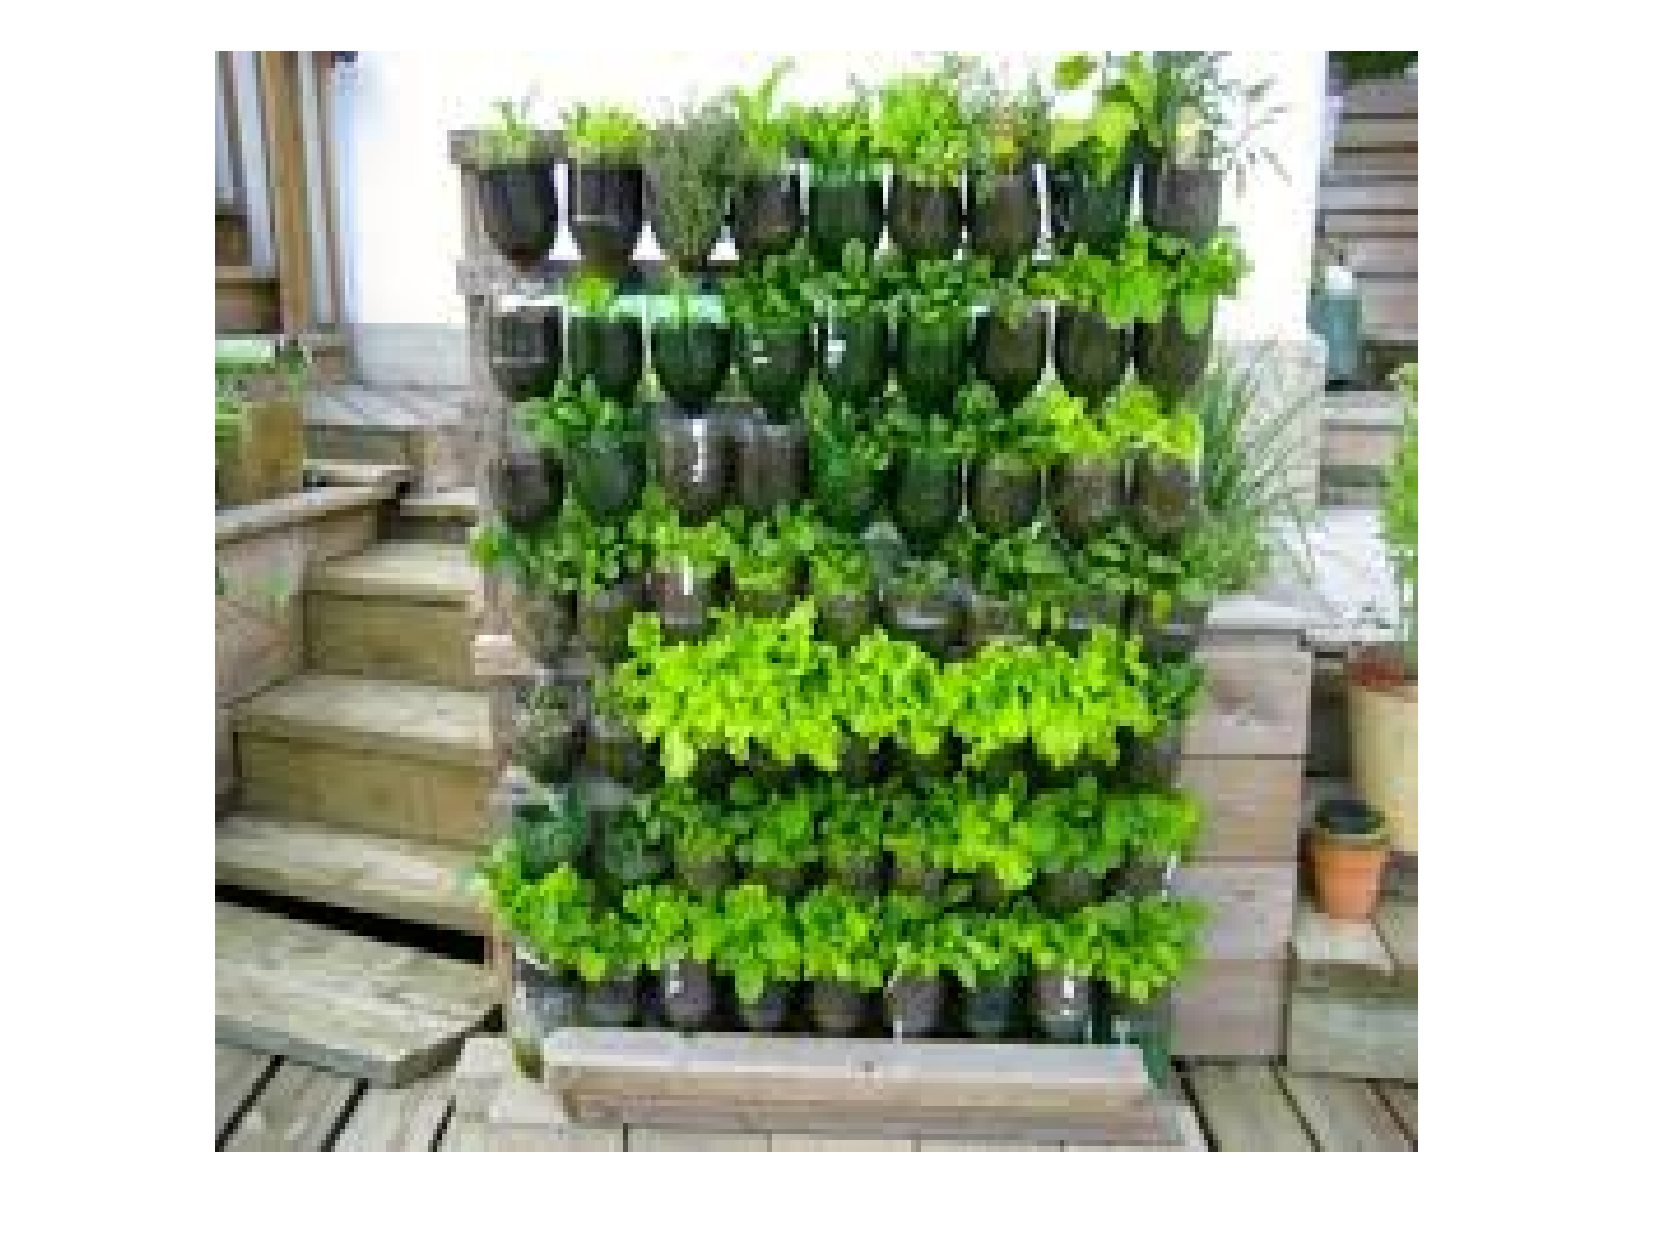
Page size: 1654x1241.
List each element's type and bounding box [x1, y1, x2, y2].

picture [215, 51, 1418, 1152]
